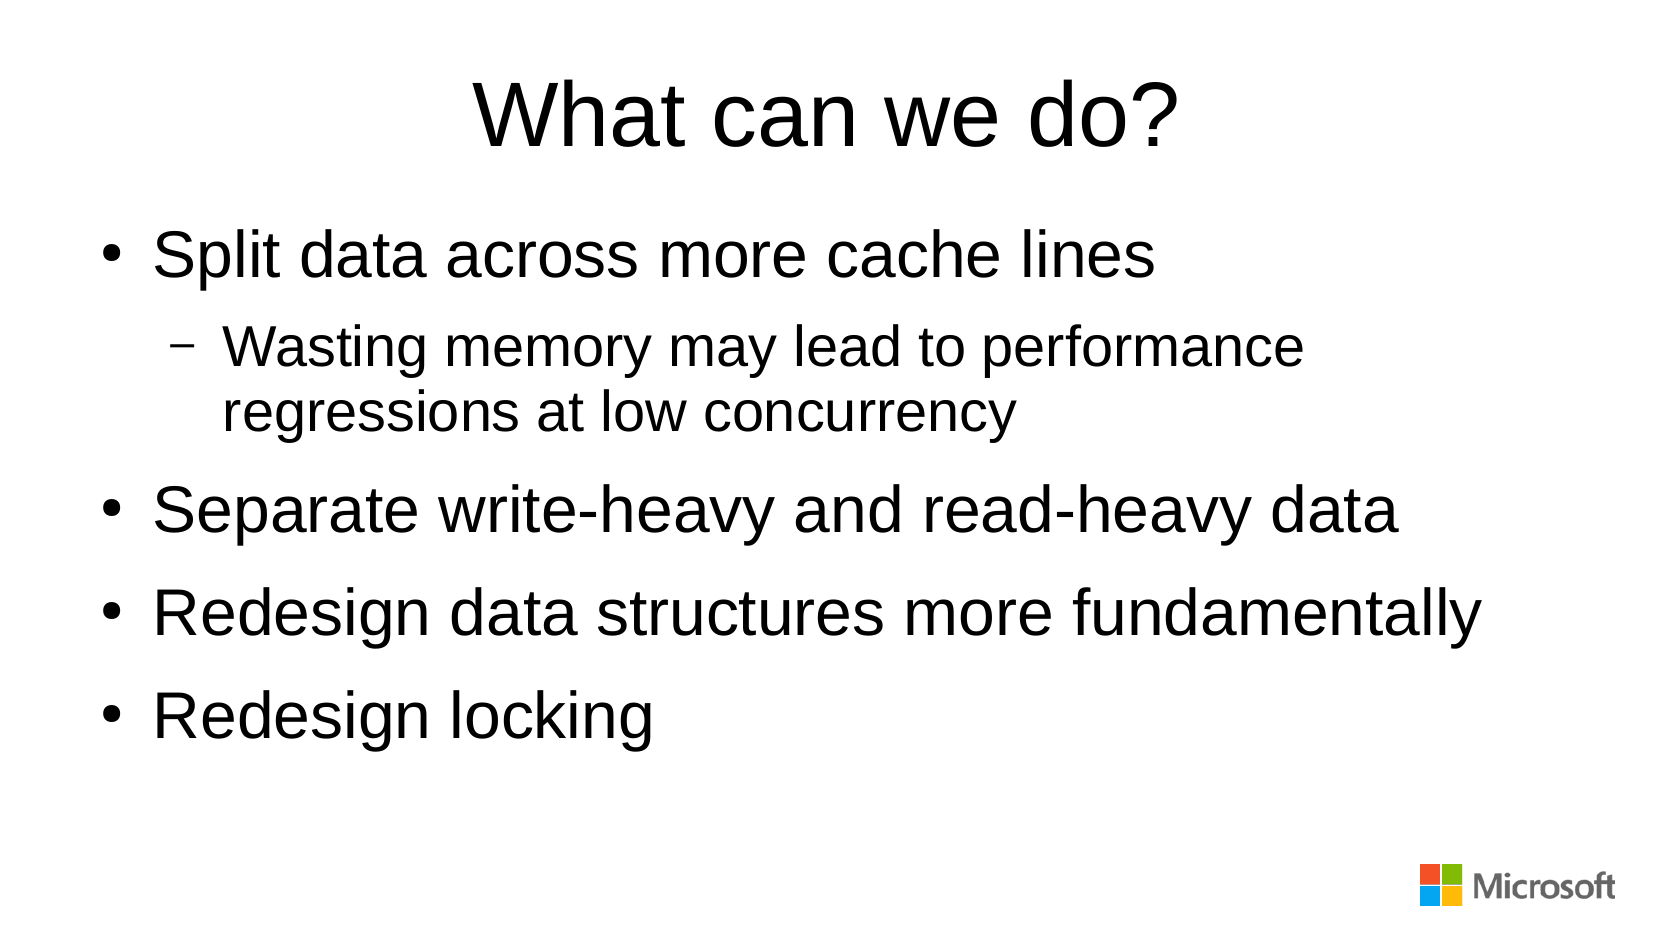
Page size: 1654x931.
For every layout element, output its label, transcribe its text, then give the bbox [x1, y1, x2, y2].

title What can we do? [82, 37, 1571, 193]
list Split data across more cache lines Wasting memory may lead to performance regressions at low concurrency Separate write-heavy and read-heavy data Redesign data structures more fundamentally Redesign locking [82, 217, 1571, 757]
picture [1420, 864, 1615, 906]
